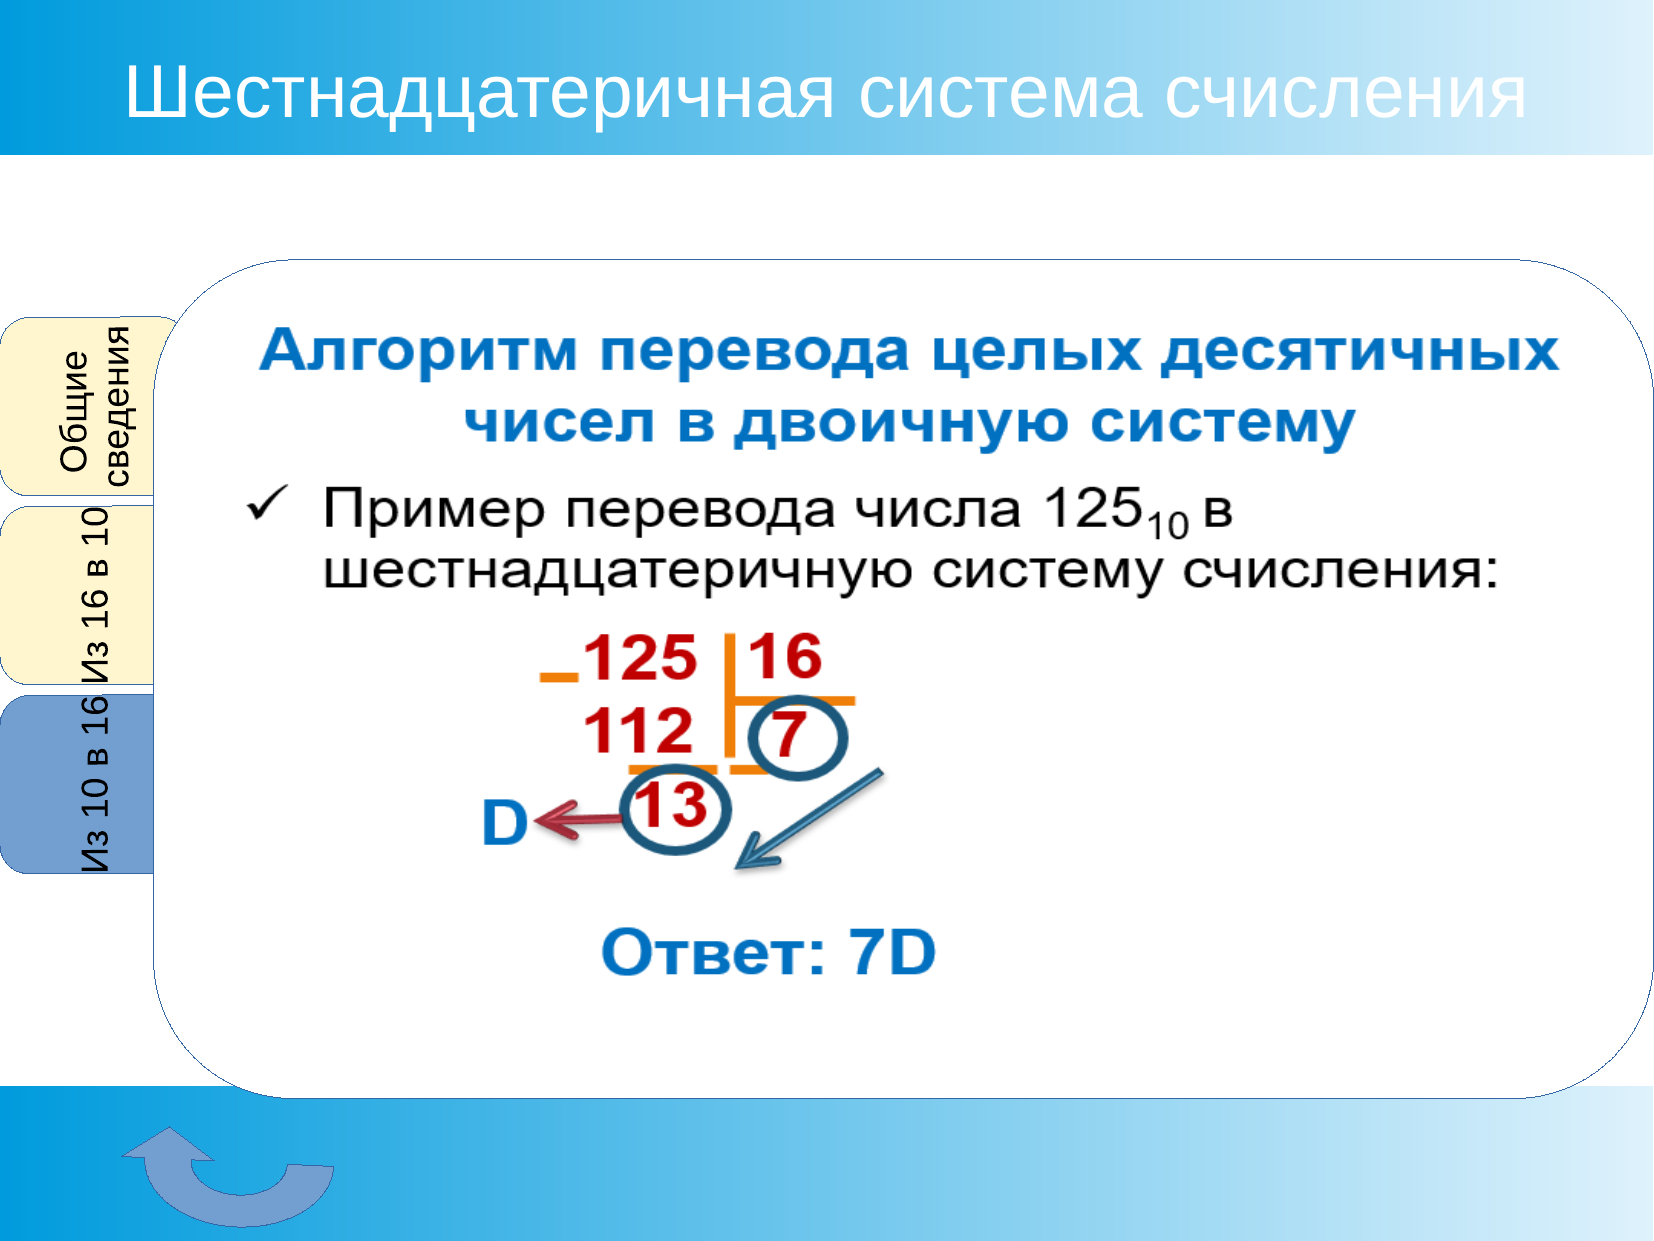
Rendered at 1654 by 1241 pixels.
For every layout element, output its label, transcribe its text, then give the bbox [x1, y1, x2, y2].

text_box Из 16 в 10 [0, 505, 153, 685]
picture [224, 315, 1607, 1057]
text_box [121, 1126, 334, 1228]
text_box [153, 259, 1654, 1099]
text_box Из 10 в 16 [0, 694, 153, 874]
title Шестнадцатеричная система счисления [82, 0, 1571, 195]
text_box Общие сведения [0, 316, 176, 496]
